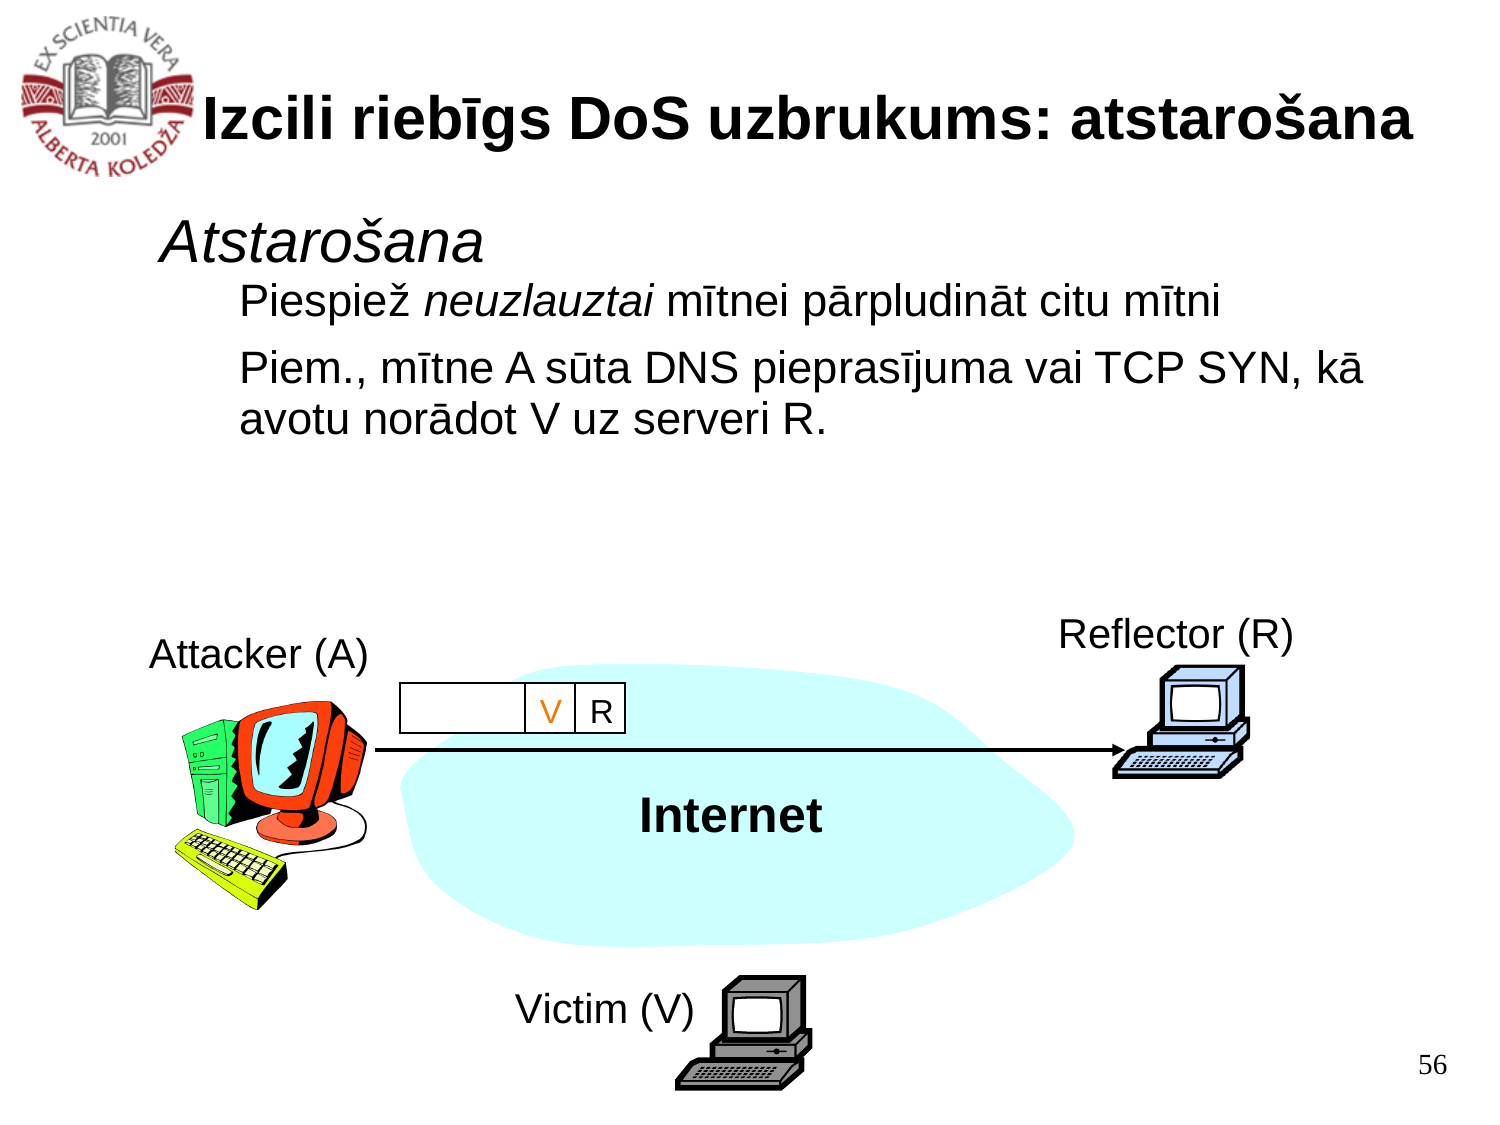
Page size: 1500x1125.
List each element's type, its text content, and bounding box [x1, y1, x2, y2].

picture [675, 975, 813, 1091]
title Izcili riebīgs DoS uzbrukums: atstarošana [91, 69, 1500, 168]
text_box [399, 752, 1075, 947]
text_box Internet [624, 775, 839, 851]
text_box R [577, 682, 629, 738]
list Atstarošana Piespiež neuzlauztai mītnei pārpludināt citu mītni Piem., mītne A sūta DNS pieprasījuma vai TCP SYN, kā avotu norādot V uz serveri R. [74, 200, 1463, 1101]
text_box Victim (V) [499, 975, 711, 1040]
picture [174, 696, 370, 910]
picture [21, 16, 194, 177]
text_box V [524, 682, 577, 738]
text_box [399, 663, 989, 748]
text_box Attacker (A) [134, 619, 385, 685]
picture [1112, 665, 1251, 779]
text_box Reflector (R) [1043, 600, 1310, 665]
